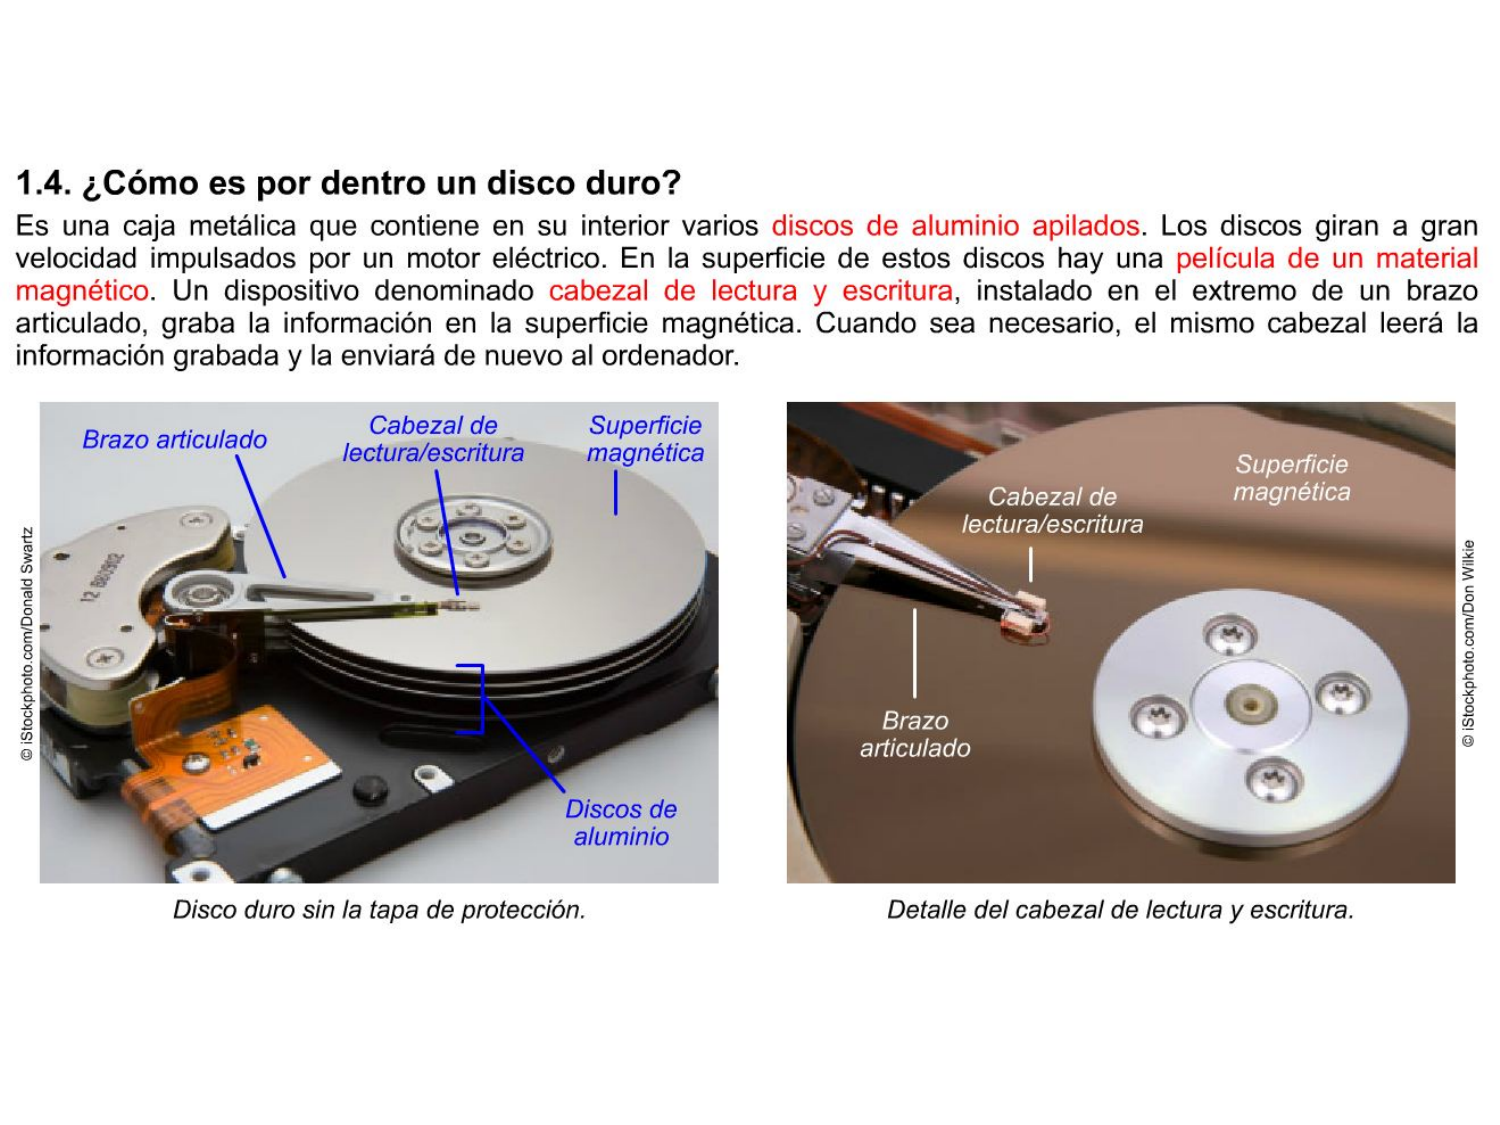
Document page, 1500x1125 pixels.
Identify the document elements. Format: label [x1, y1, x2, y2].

picture [0, 155, 1500, 970]
